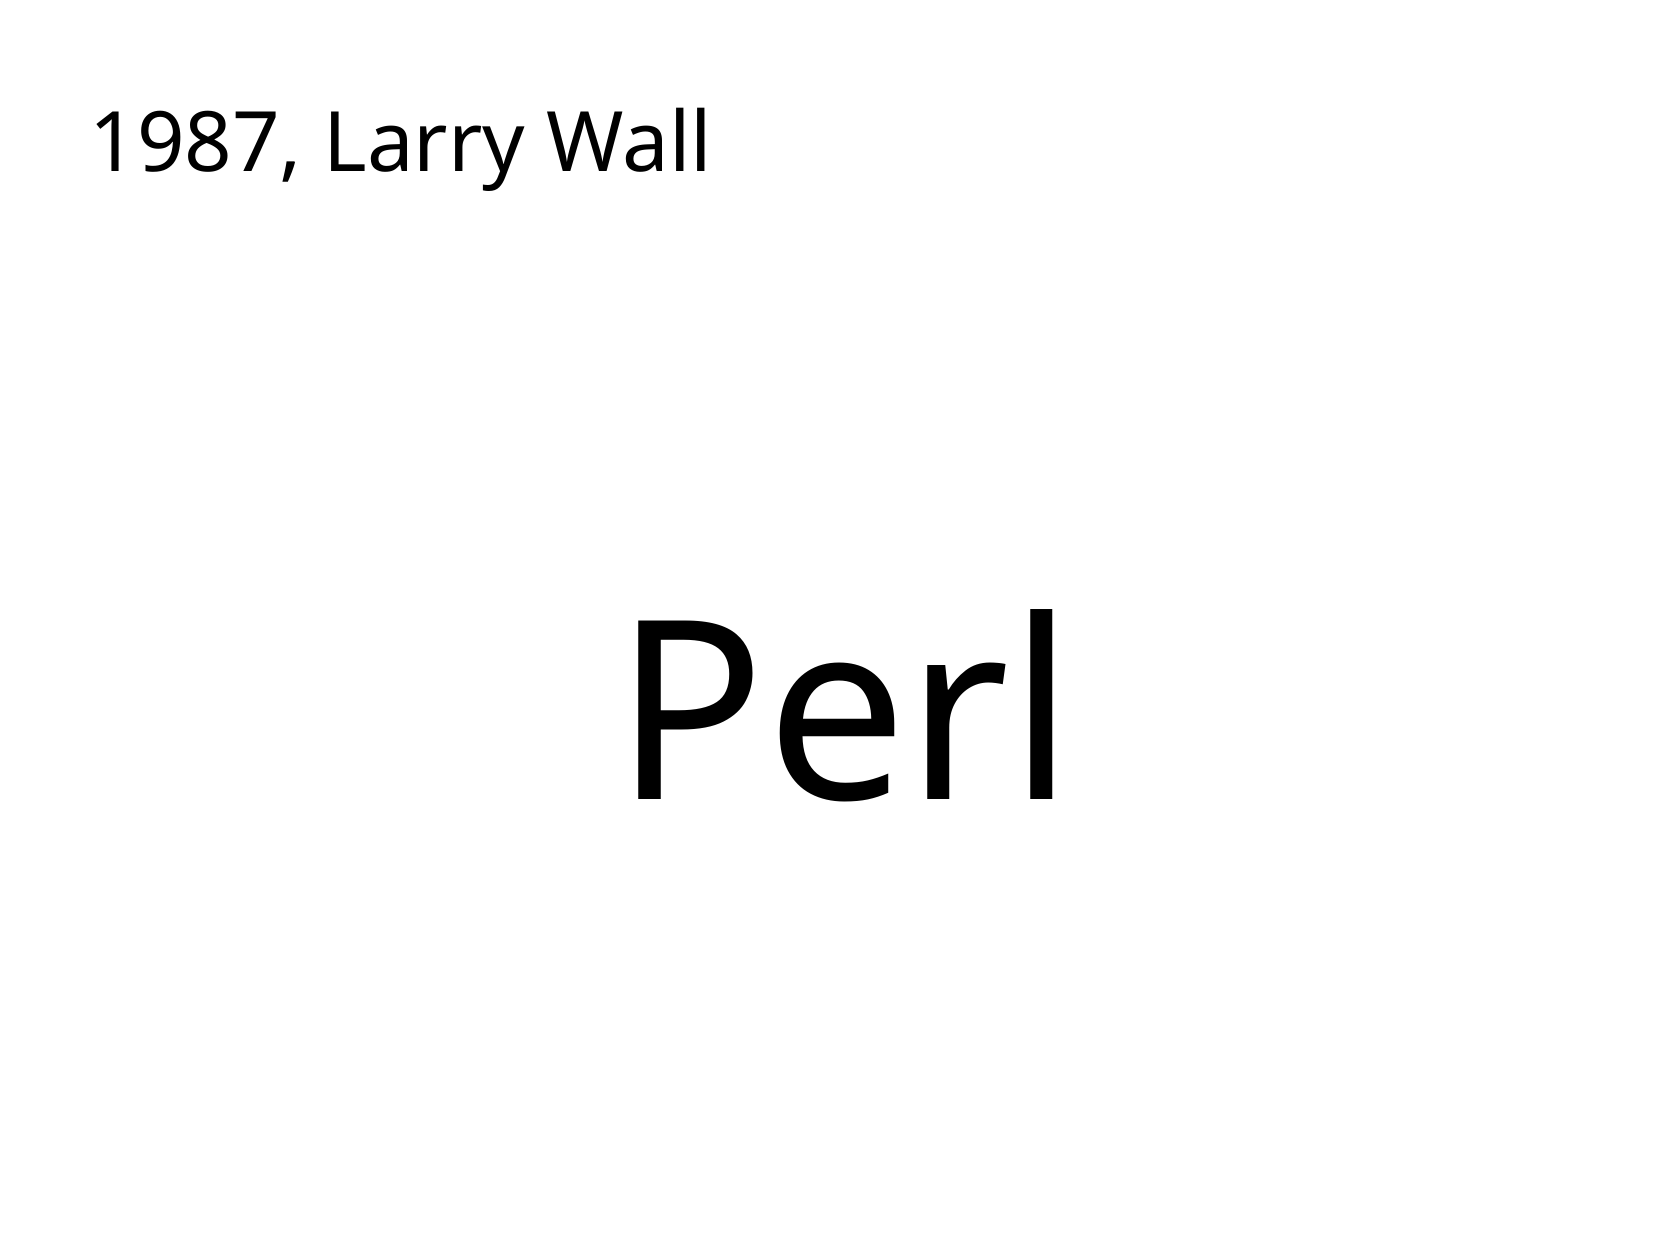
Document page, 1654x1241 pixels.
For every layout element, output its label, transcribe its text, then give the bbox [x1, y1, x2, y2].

text_box Perl [600, 525, 1276, 844]
text_box 1987, Larry Wall [75, 75, 901, 192]
